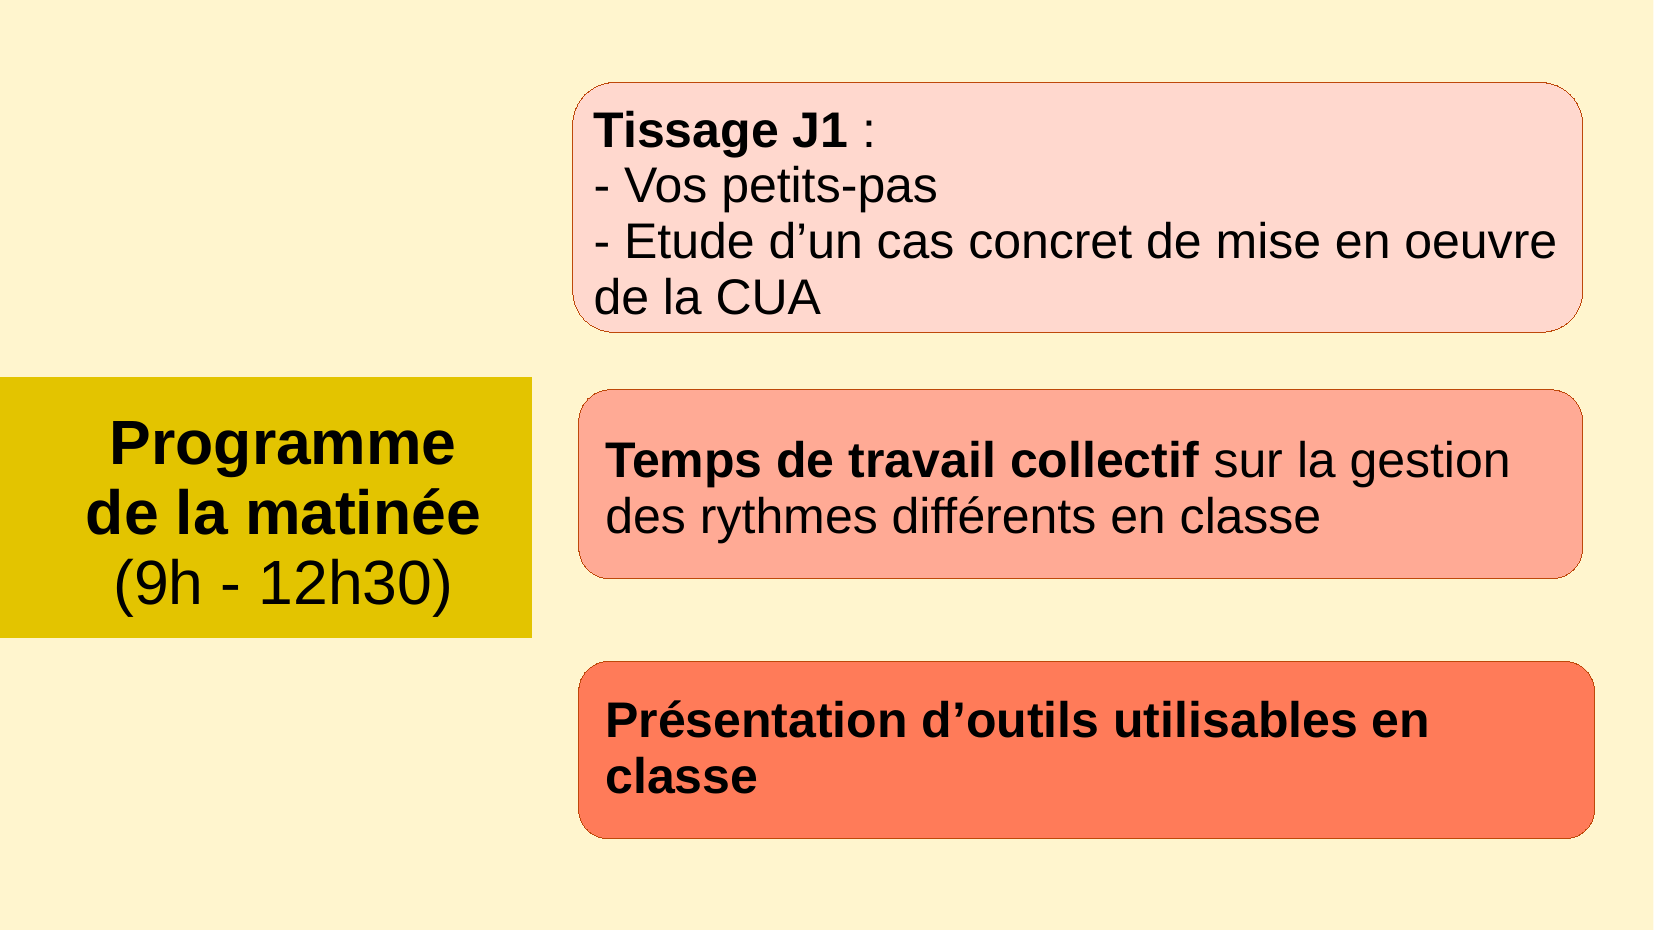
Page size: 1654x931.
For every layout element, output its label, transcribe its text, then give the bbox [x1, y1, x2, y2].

text_box Temps de travail collectif sur la gestion des rythmes différents en classe [590, 425, 1571, 608]
text_box [572, 103, 578, 311]
text_box Présentation d’outils utilisables en classe [590, 685, 1512, 868]
text_box Tissage J1 : - Vos petits-pas - Etude d’un cas concret de mise en oeuvre de la CUA [578, 94, 1583, 333]
text_box [0, 377, 532, 638]
text_box [578, 661, 1595, 839]
text_box Programme de la matinée (9h - 12h30) [70, 400, 497, 625]
text_box [585, 82, 1570, 94]
text_box [578, 389, 1583, 572]
